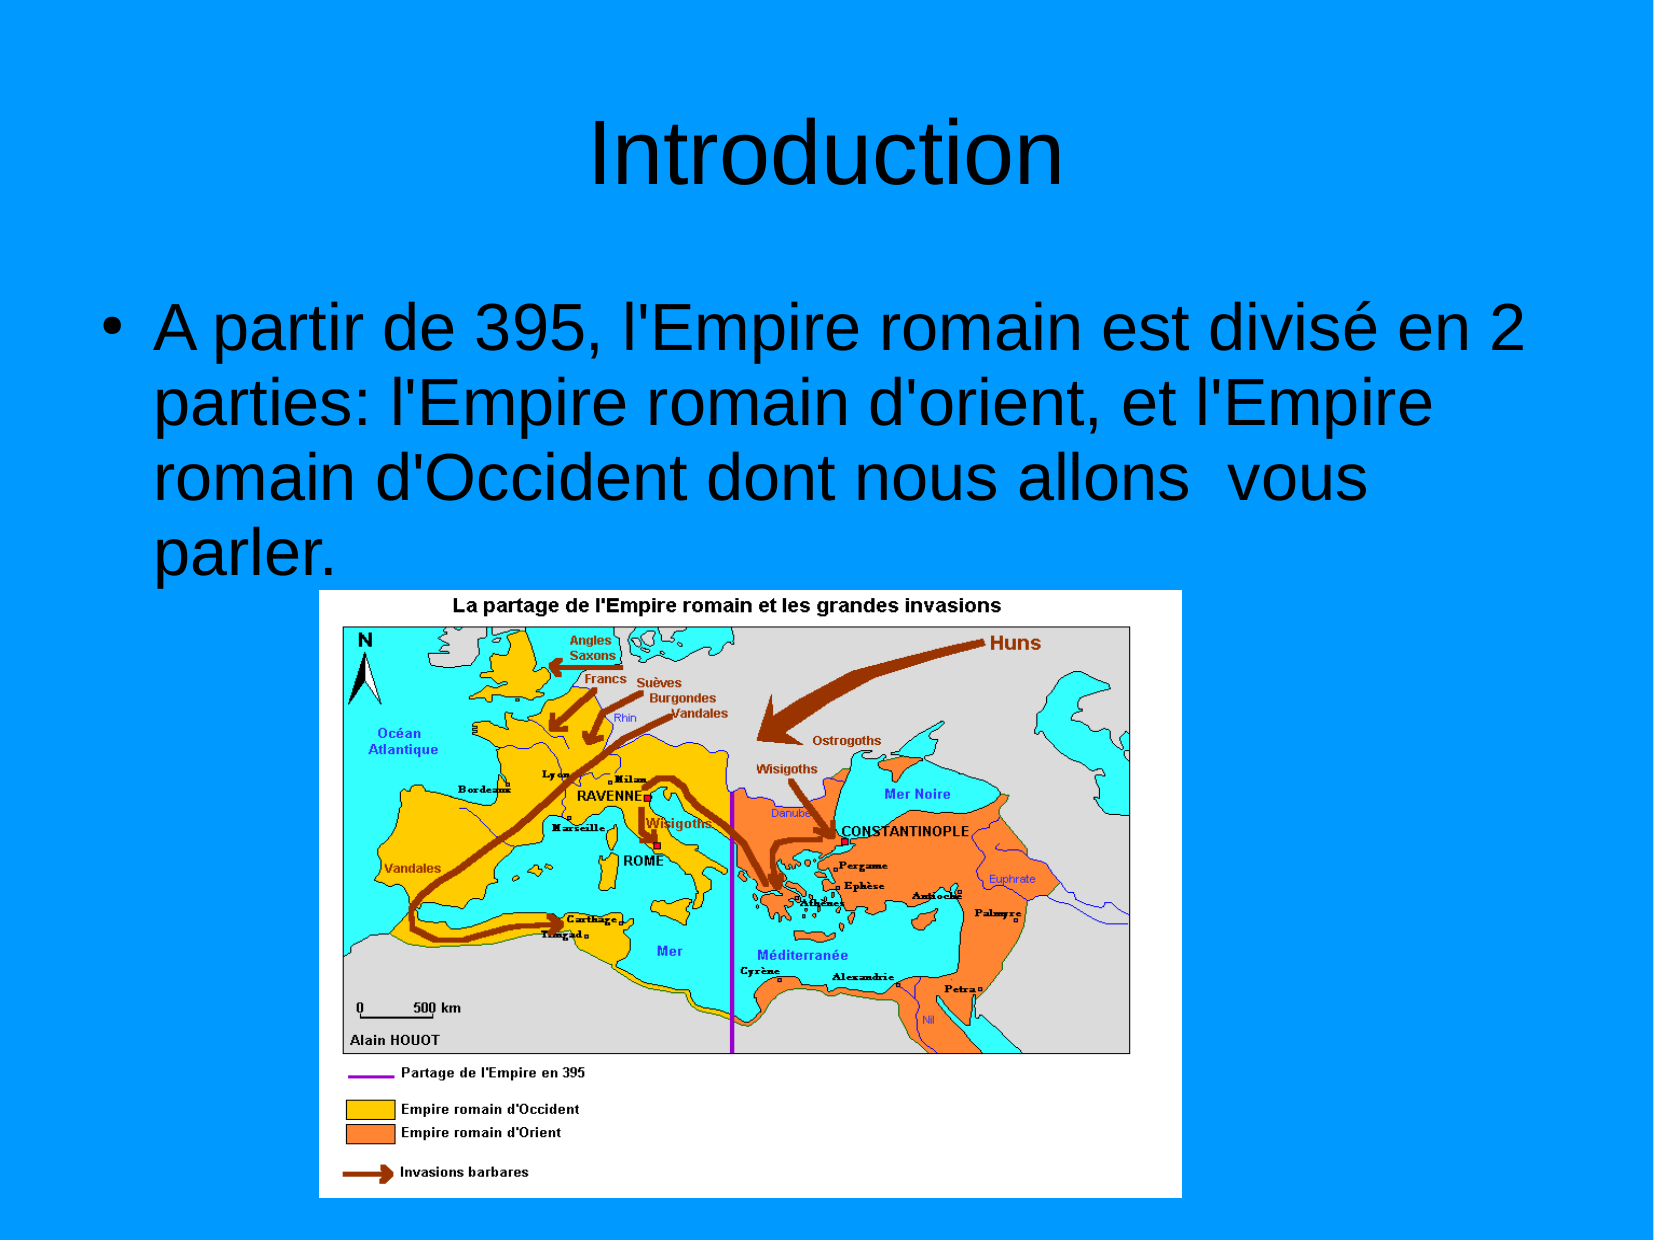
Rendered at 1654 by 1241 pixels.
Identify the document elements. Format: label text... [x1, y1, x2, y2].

picture [319, 590, 1182, 1198]
title Introduction [82, 56, 1571, 250]
list A partir de 395, l'Empire romain est divisé en 2 parties: l'Empire romain d'orient, et l'Empire romain d'Occident dont nous allons vous parler. [82, 290, 1571, 1094]
